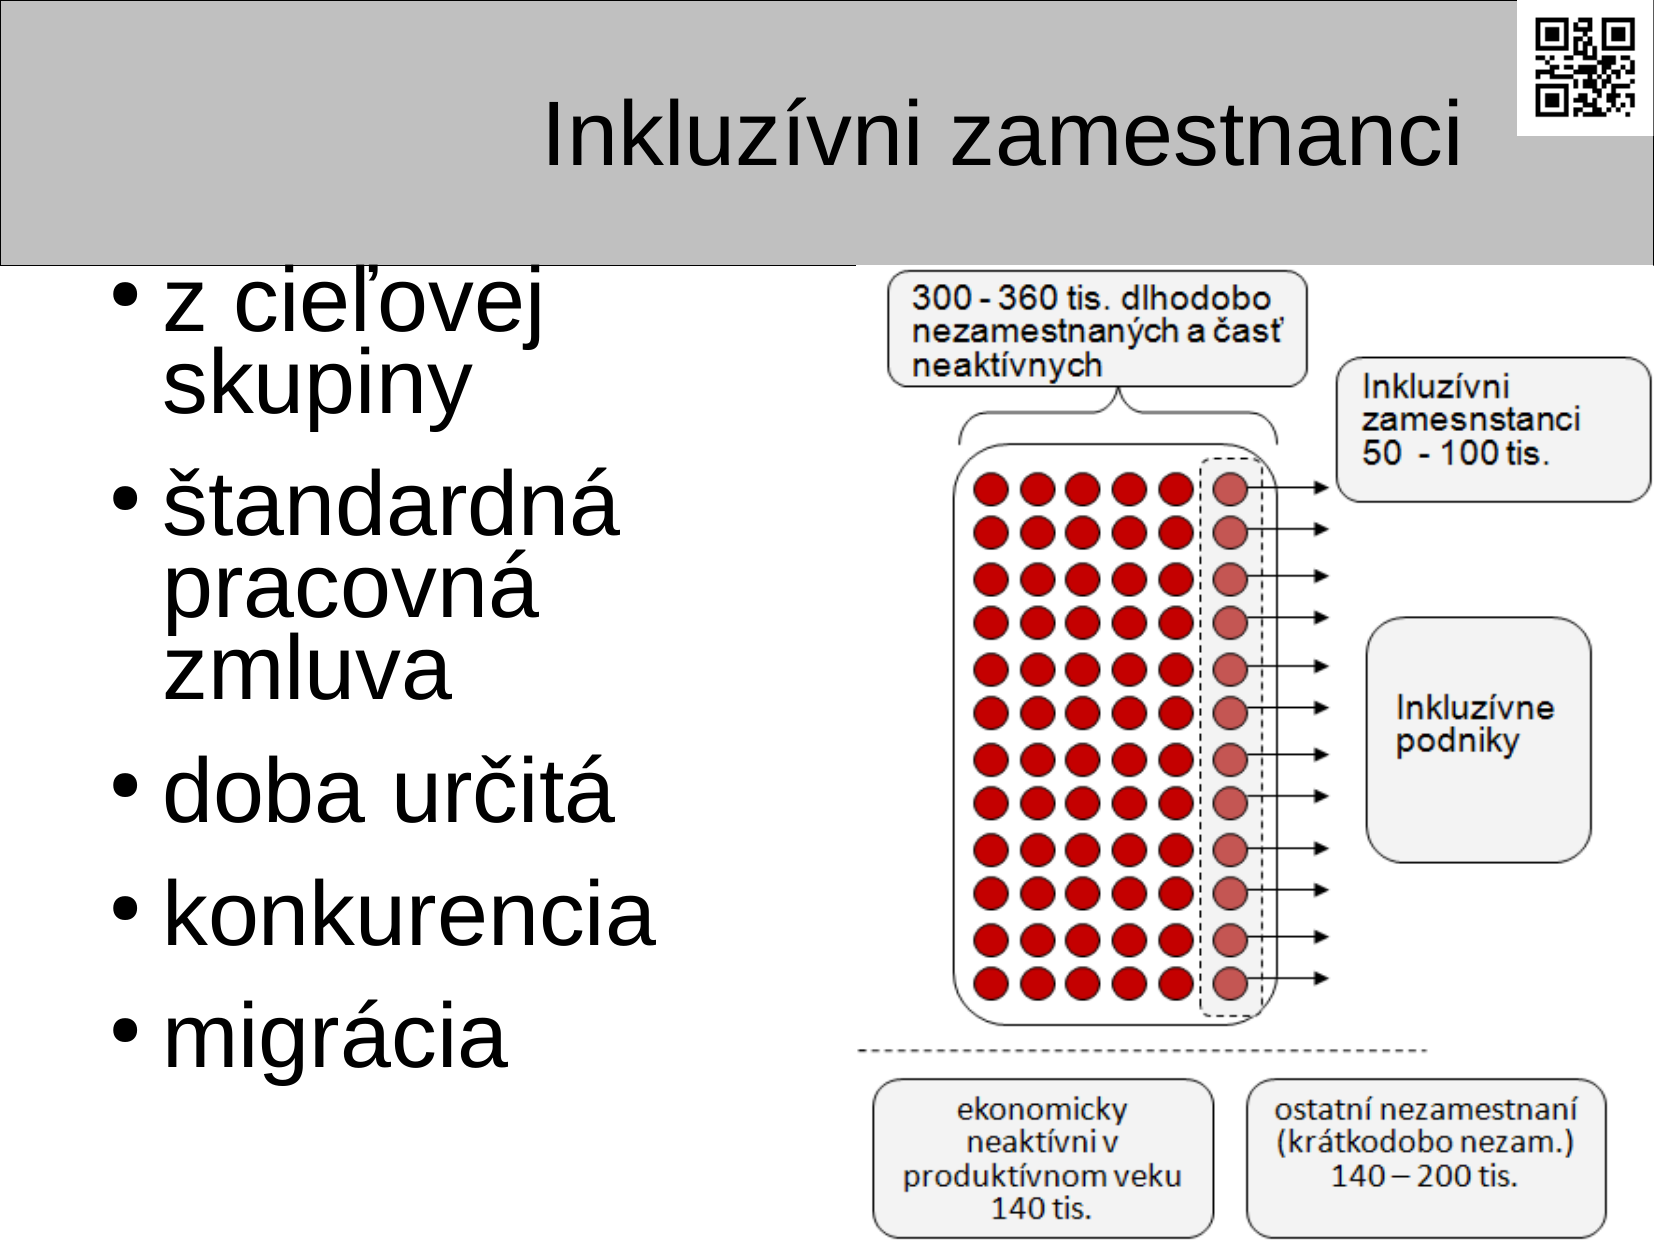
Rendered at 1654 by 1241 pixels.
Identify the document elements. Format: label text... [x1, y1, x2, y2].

picture [1517, 0, 1654, 136]
picture [856, 265, 1654, 1241]
list z cieľovej skupiny štandardná pracovná zmluva doba určitá konkurencia migrácia [91, 265, 709, 1182]
title Inkluzívni zamestnanci [501, 44, 1506, 237]
